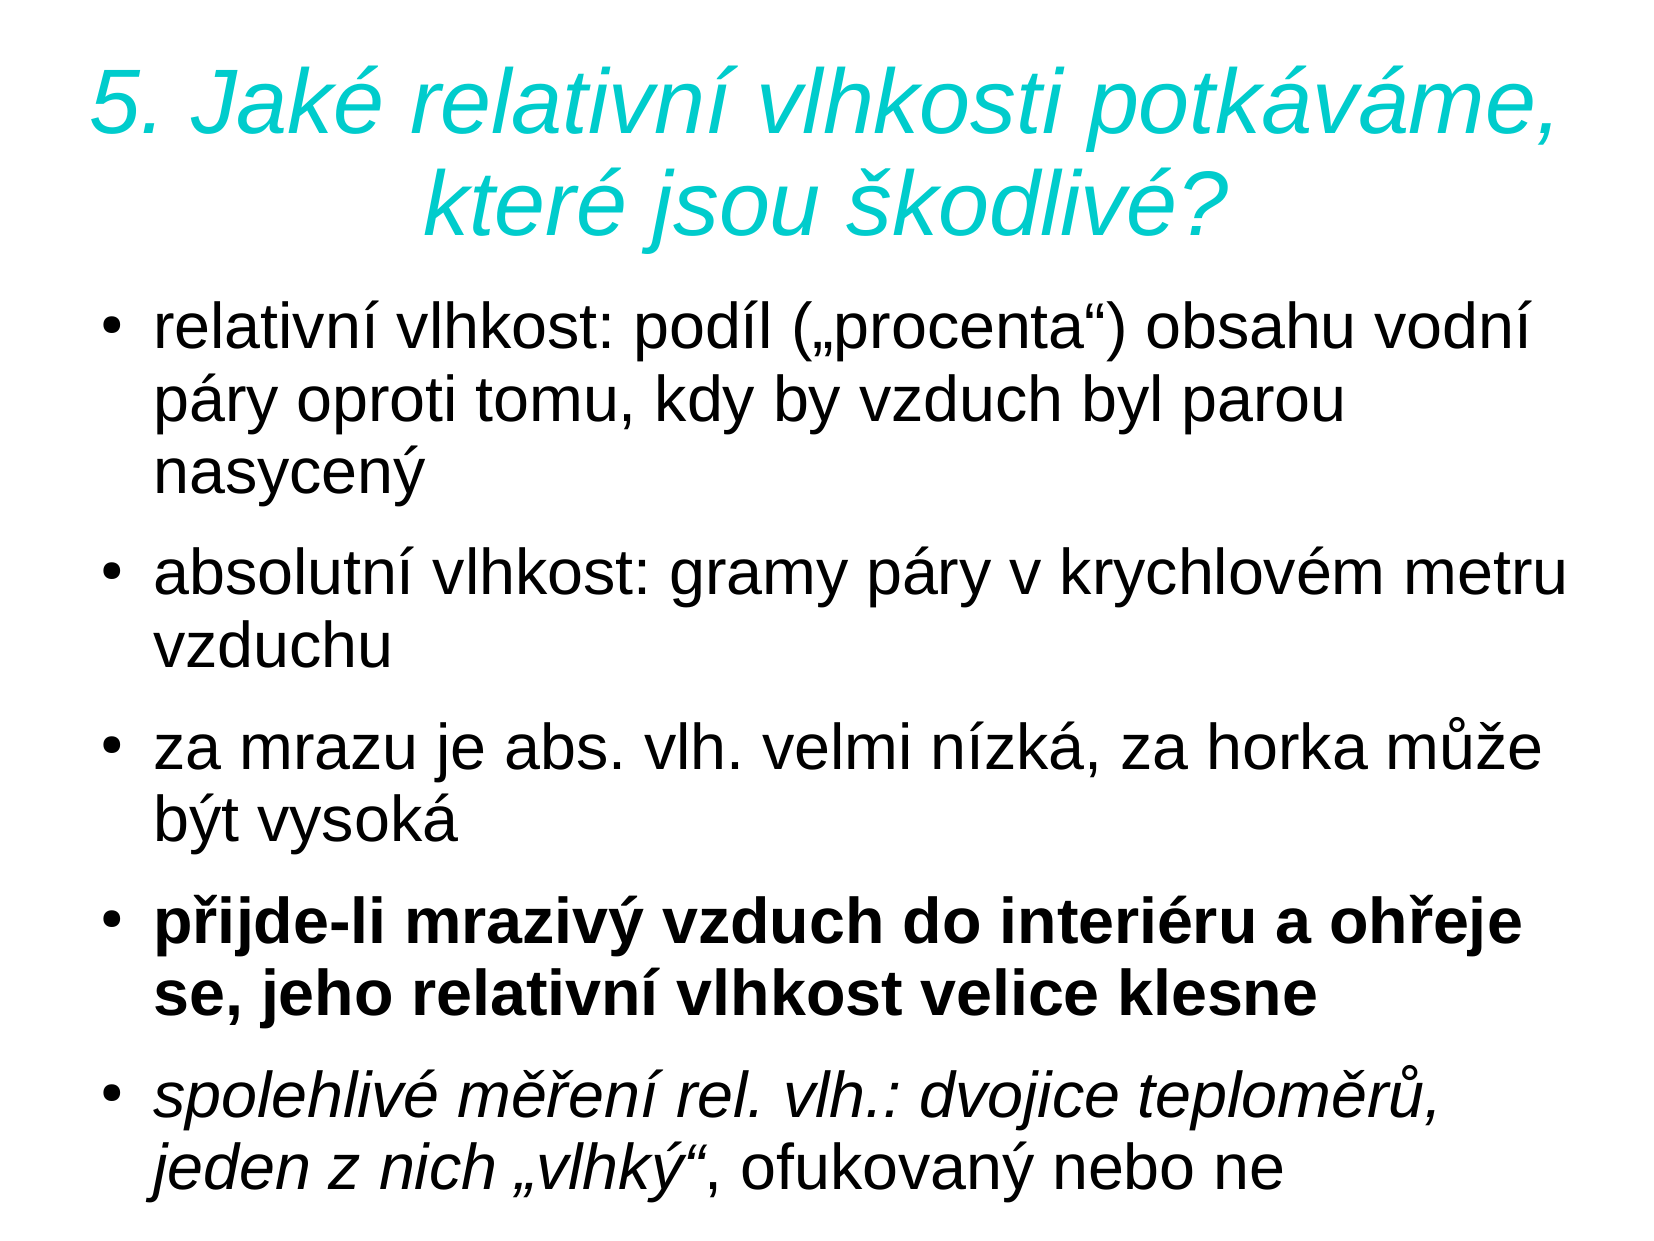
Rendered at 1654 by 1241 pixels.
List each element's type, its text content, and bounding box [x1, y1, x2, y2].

title 5. Jaké relativní vlhkosti potkáváme, které jsou škodlivé? [82, 49, 1571, 257]
list relativní vlhkost: podíl („procenta“) obsahu vodní páry oproti tomu, kdy by vzduch byl parou nasycený absolutní vlhkost: gramy páry v krychlovém metru vzduchu za mrazu je abs. vlh. velmi nízká, za horka může být vysoká přijde-li mrazivý vzduch do interiéru a ohřeje se, jeho relativní vlhkost velice klesne spolehlivé měření rel. vlh.: dvojice teploměrů, jeden z nich „vlhký“, ofukovaný nebo ne [82, 290, 1571, 1231]
